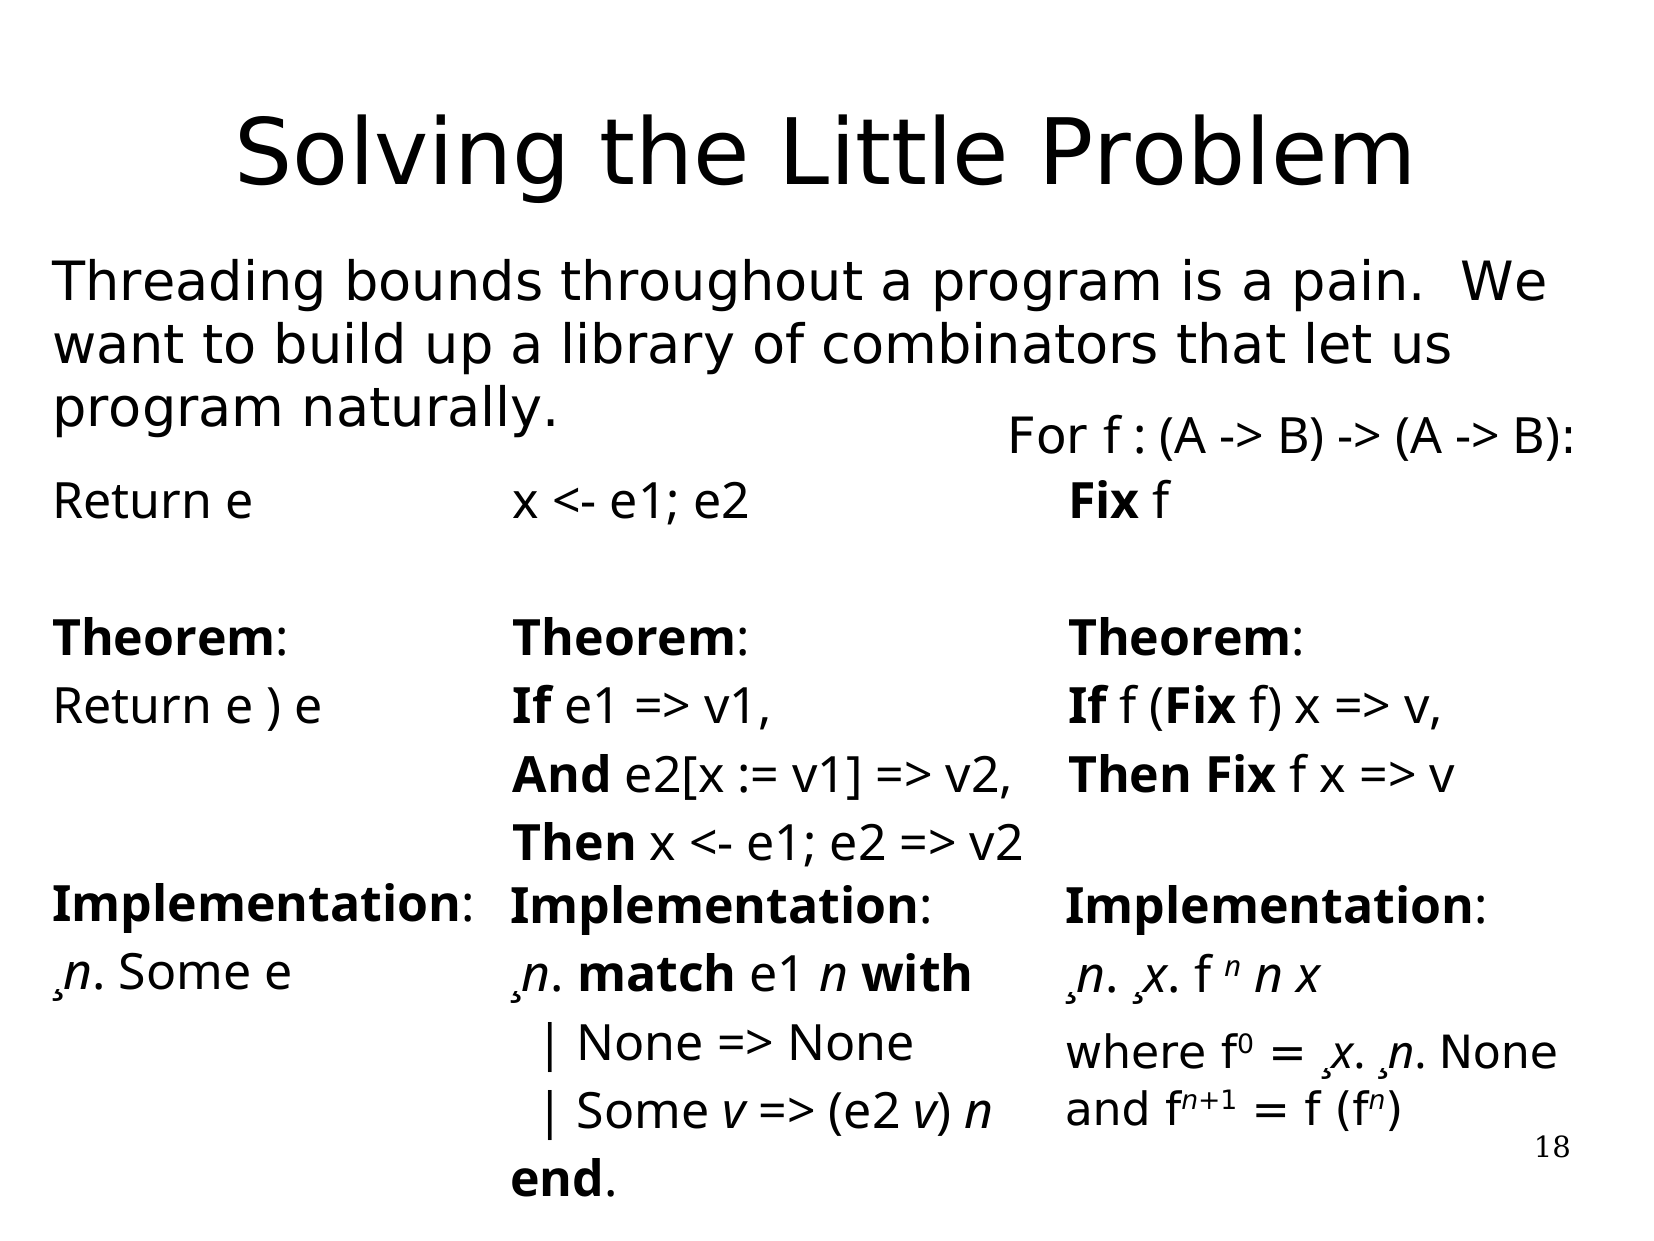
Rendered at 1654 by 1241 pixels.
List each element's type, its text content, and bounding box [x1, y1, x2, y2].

text_box For f : (A -> B) -> (A -> B): [992, 392, 1631, 473]
text_box Implementation: ¸n. ¸x. f n n x [1050, 862, 1606, 1012]
text_box x <- e1; e2 Theorem: If e1 => v1, And e2[x := v1] => v2, Then x <- e1; e2 => v2 [498, 458, 1096, 862]
text_box Return e Theorem: Return e ) e [37, 457, 526, 771]
title Solving the Little Problem [82, 56, 1571, 242]
text_box Fix f Theorem: If f (Fix f) x => v, Then Fix f x => v [1053, 458, 1651, 816]
text_box Implementation: ¸n. Some e [37, 791, 499, 1050]
text_box Implementation: ¸n. match e1 n with | None => None | Some v => (e2 v) n end. [495, 862, 1051, 1218]
text_box Threading bounds throughout a program is a pain. We want to build up a library of combinators that let us program naturally. [37, 242, 1613, 447]
text_box where f0 = ¸x. ¸n. None and fn+1 = f (fn) [1050, 1012, 1613, 1143]
